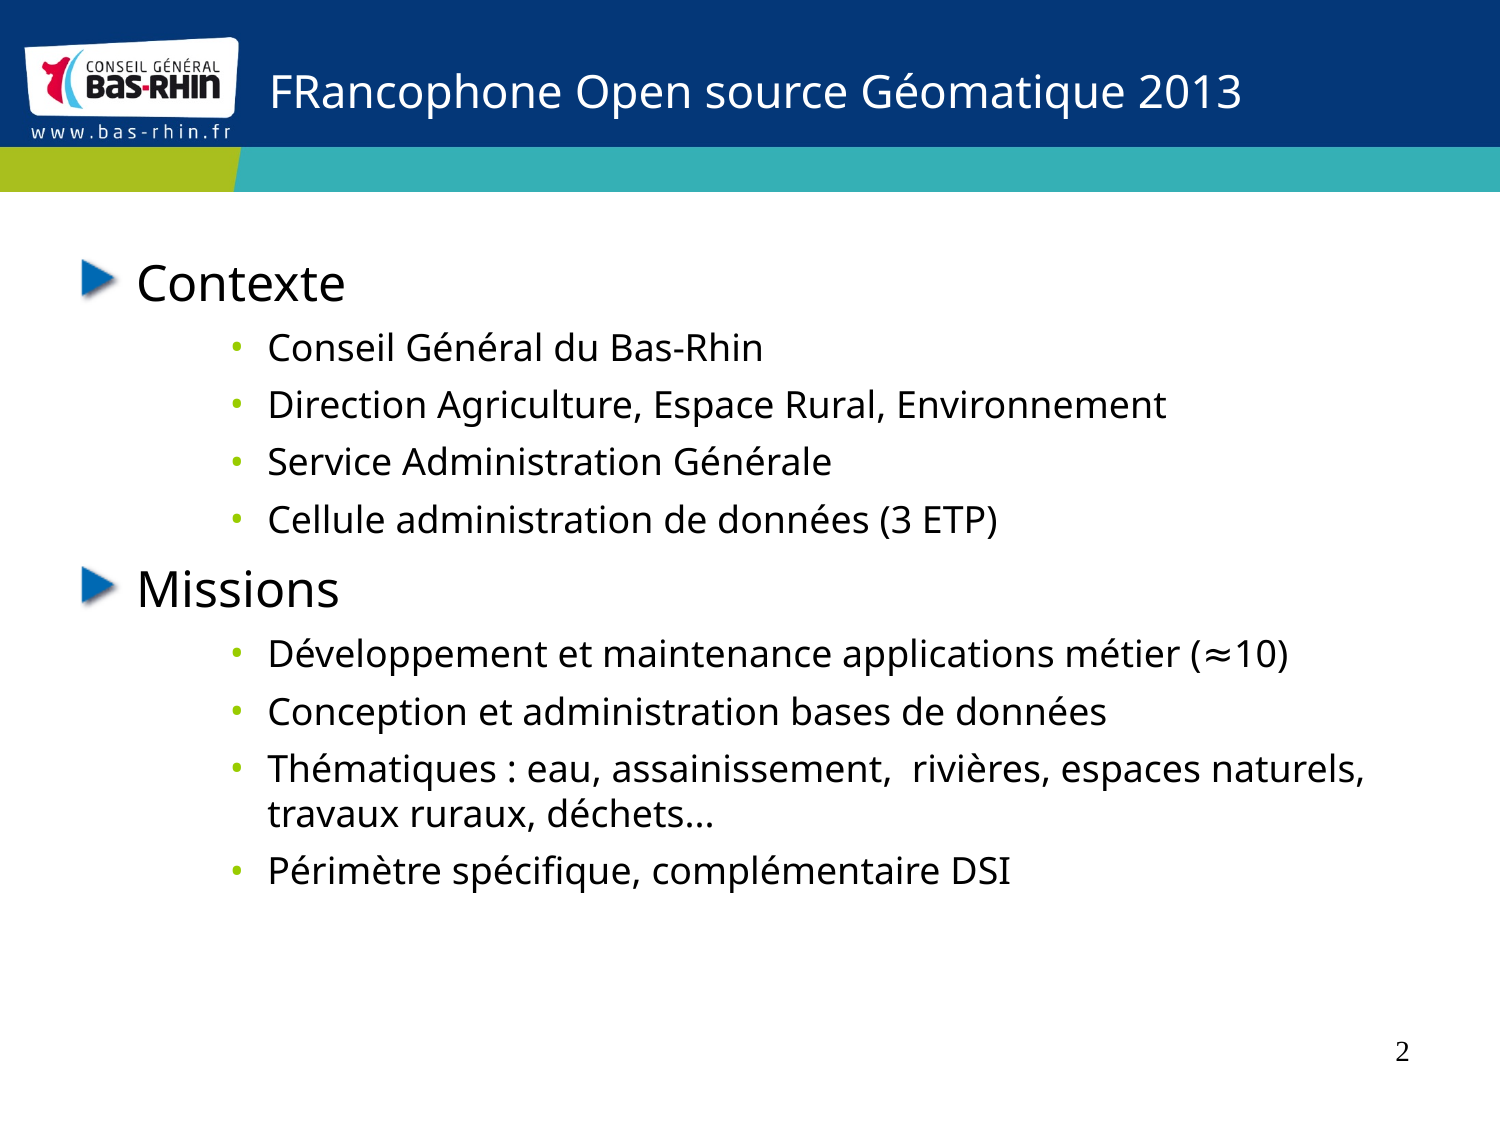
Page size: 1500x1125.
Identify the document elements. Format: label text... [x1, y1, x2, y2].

picture [0, 0, 1500, 192]
list Contexte Conseil Général du Bas-Rhin Direction Agriculture, Espace Rural, Environnement Service Administration Générale Cellule administration de données (3 ETP) Missions Développement et maintenance applications métier (≈10) Conception et administration bases de données Thématiques : eau, assainissement, rivières, espaces naturels, travaux ruraux, déchets... Périmètre spécifique, complémentaire DSI [64, 243, 1415, 986]
title FRancophone Open source Géomatique 2013 [253, 30, 1471, 149]
